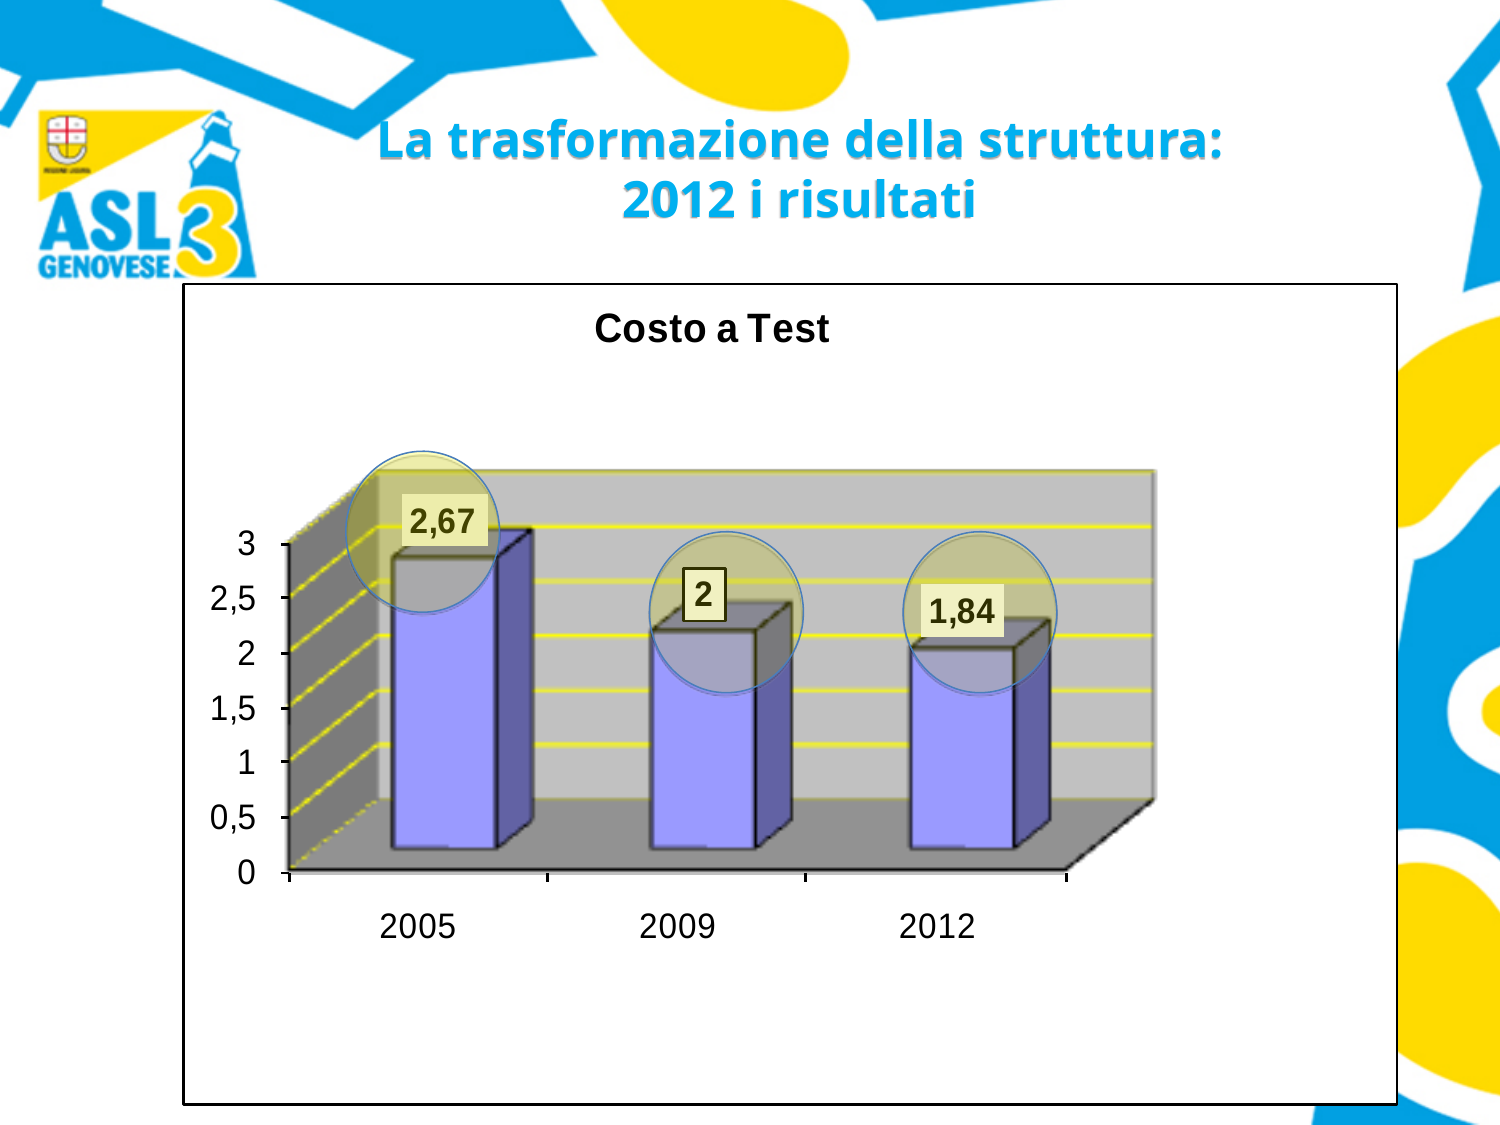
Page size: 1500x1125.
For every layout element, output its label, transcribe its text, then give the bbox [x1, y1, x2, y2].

title La trasformazione della struttura: 2012 i risultati [268, 99, 1331, 216]
text_box [903, 531, 1057, 693]
text_box [649, 531, 804, 693]
text_box [345, 451, 500, 613]
chart [168, 267, 1413, 1118]
